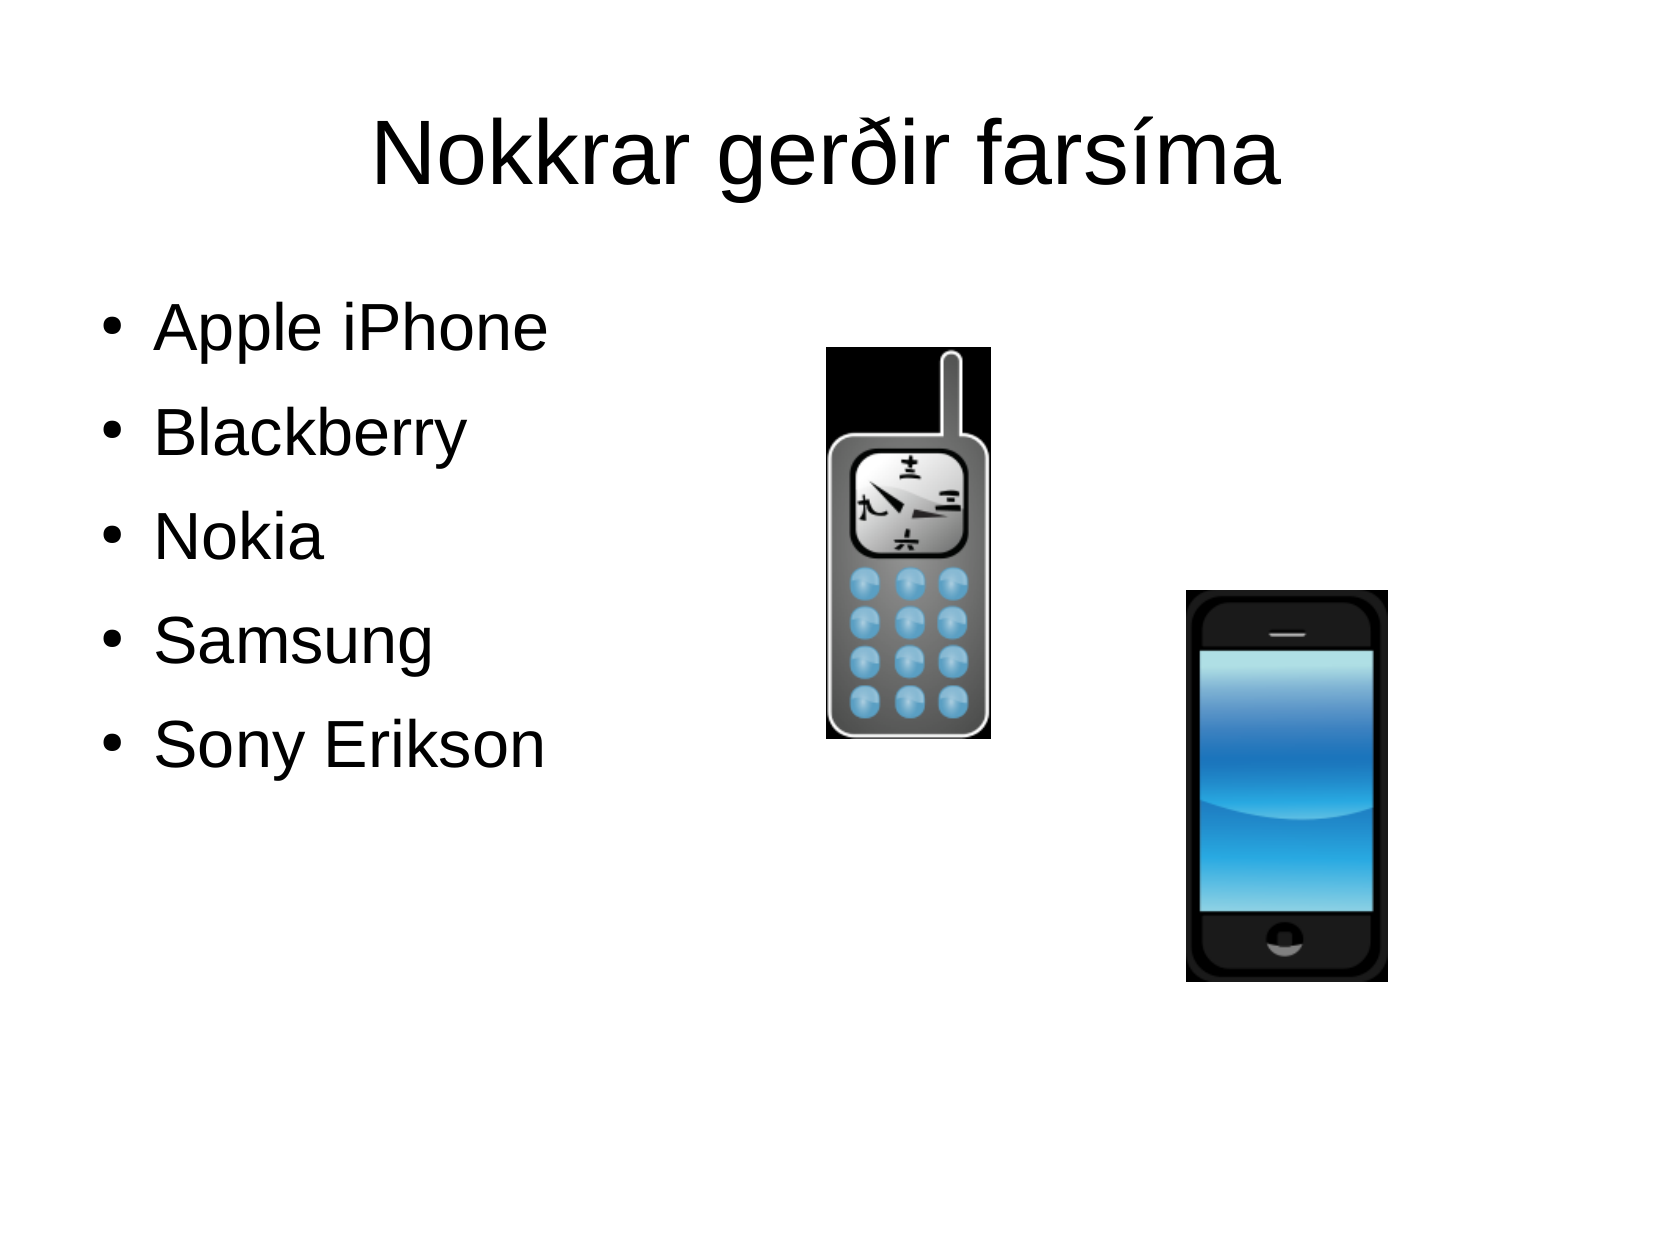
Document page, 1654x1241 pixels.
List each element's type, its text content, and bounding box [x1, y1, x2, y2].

list Apple iPhone Blackberry Nokia Samsung Sony Erikson [82, 290, 1571, 1094]
picture [826, 347, 991, 739]
title Nokkrar gerðir farsíma [82, 49, 1571, 257]
picture [1186, 590, 1388, 982]
